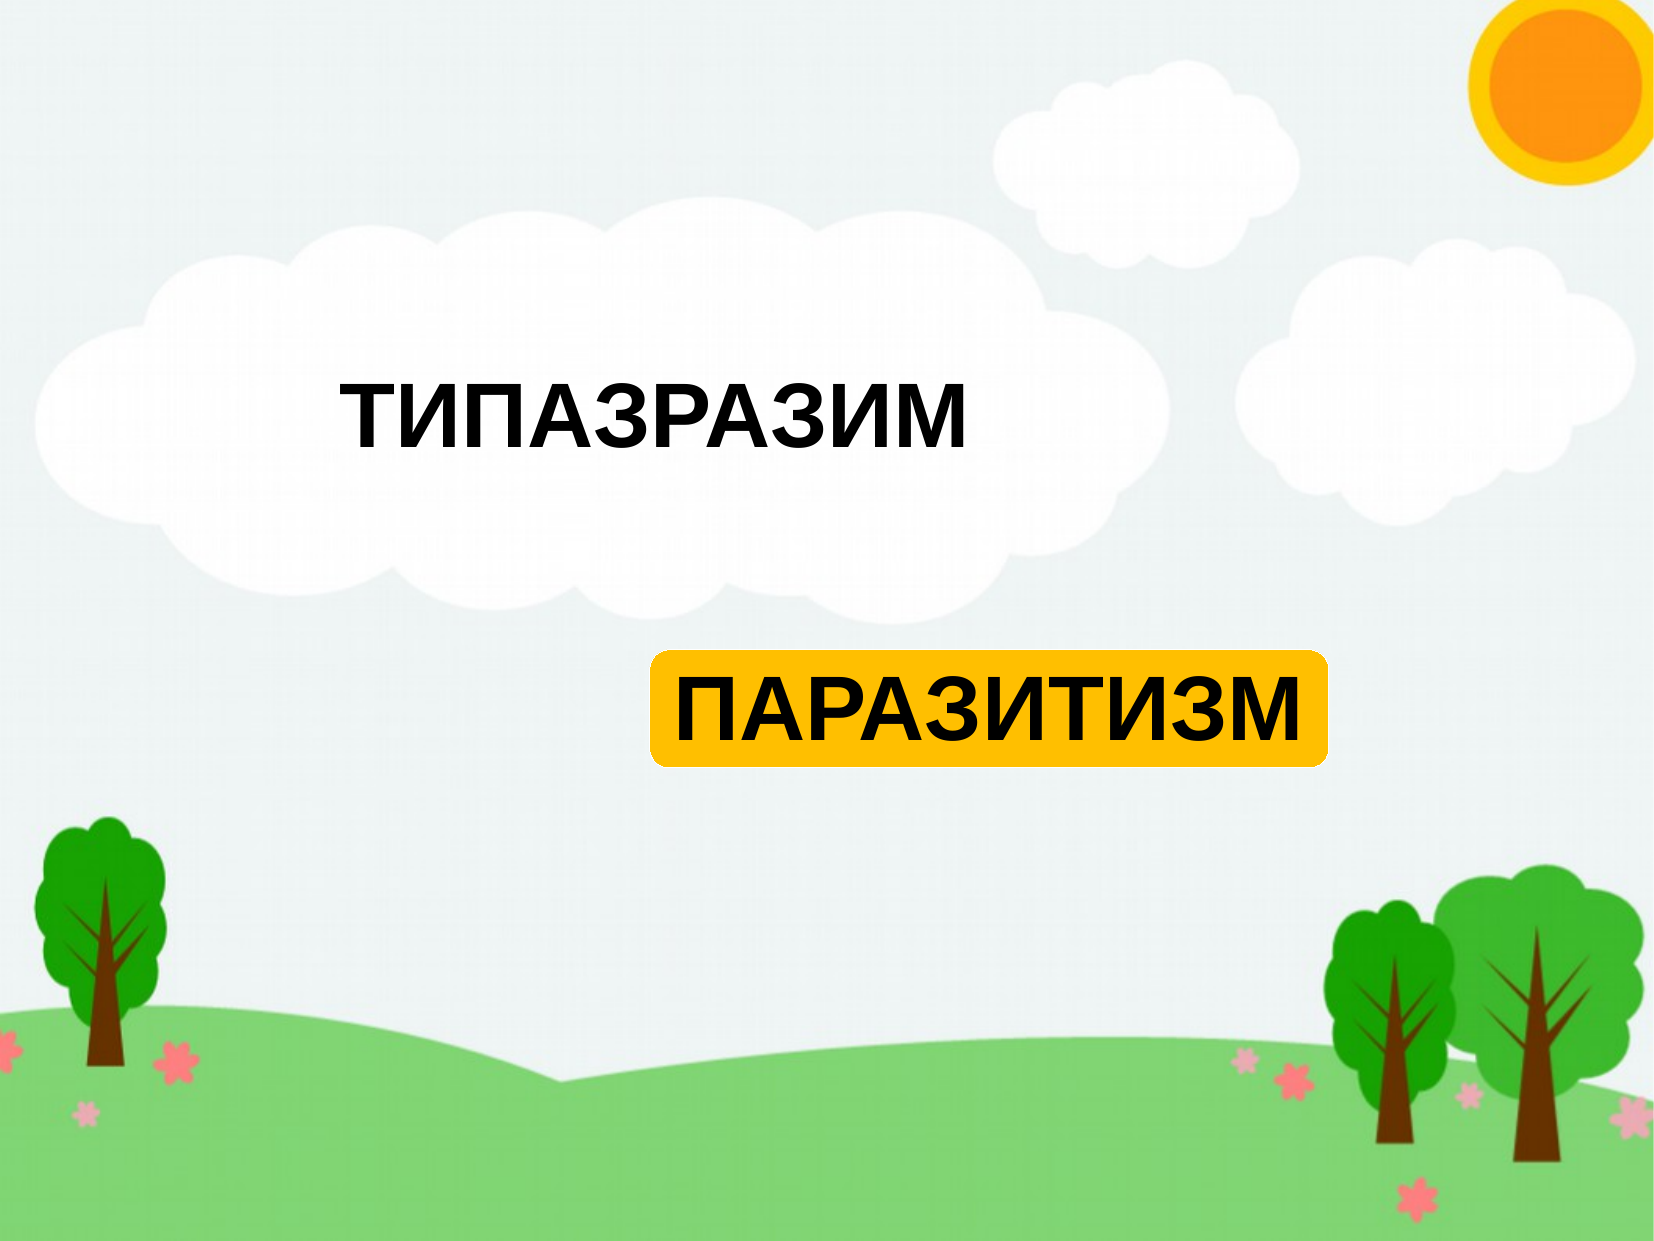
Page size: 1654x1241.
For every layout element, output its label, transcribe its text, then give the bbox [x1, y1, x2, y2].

text_box ТИПАЗРАЗИМ [324, 356, 1270, 680]
text_box ПАРАЗИТИЗМ [649, 649, 1329, 768]
picture [0, 0, 1654, 1241]
